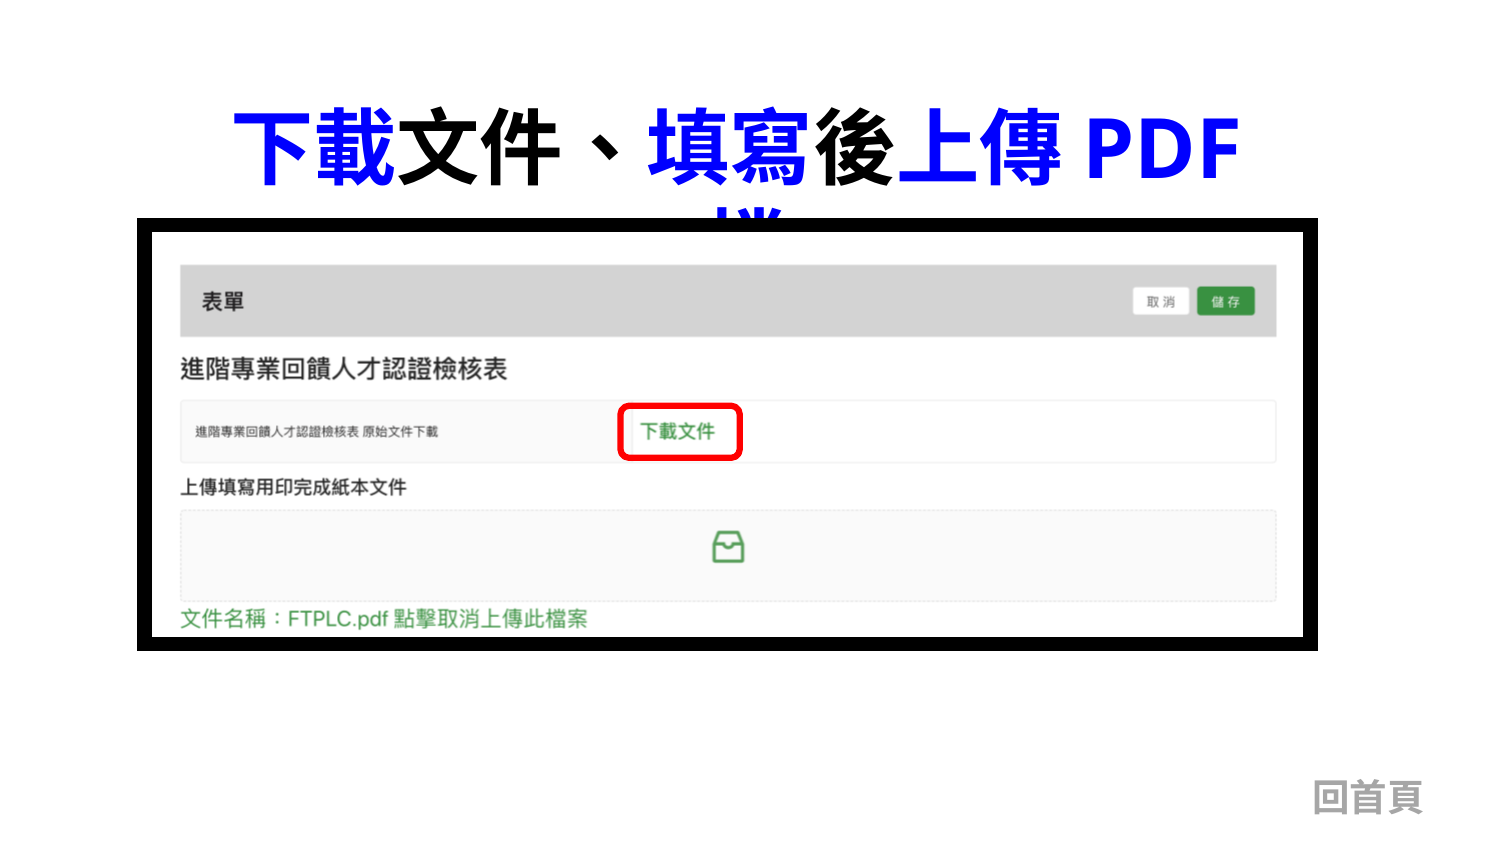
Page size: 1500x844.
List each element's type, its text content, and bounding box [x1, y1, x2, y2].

picture [151, 232, 1304, 637]
title 下載文件、填寫後上傳PDF檔 [175, 87, 1317, 181]
